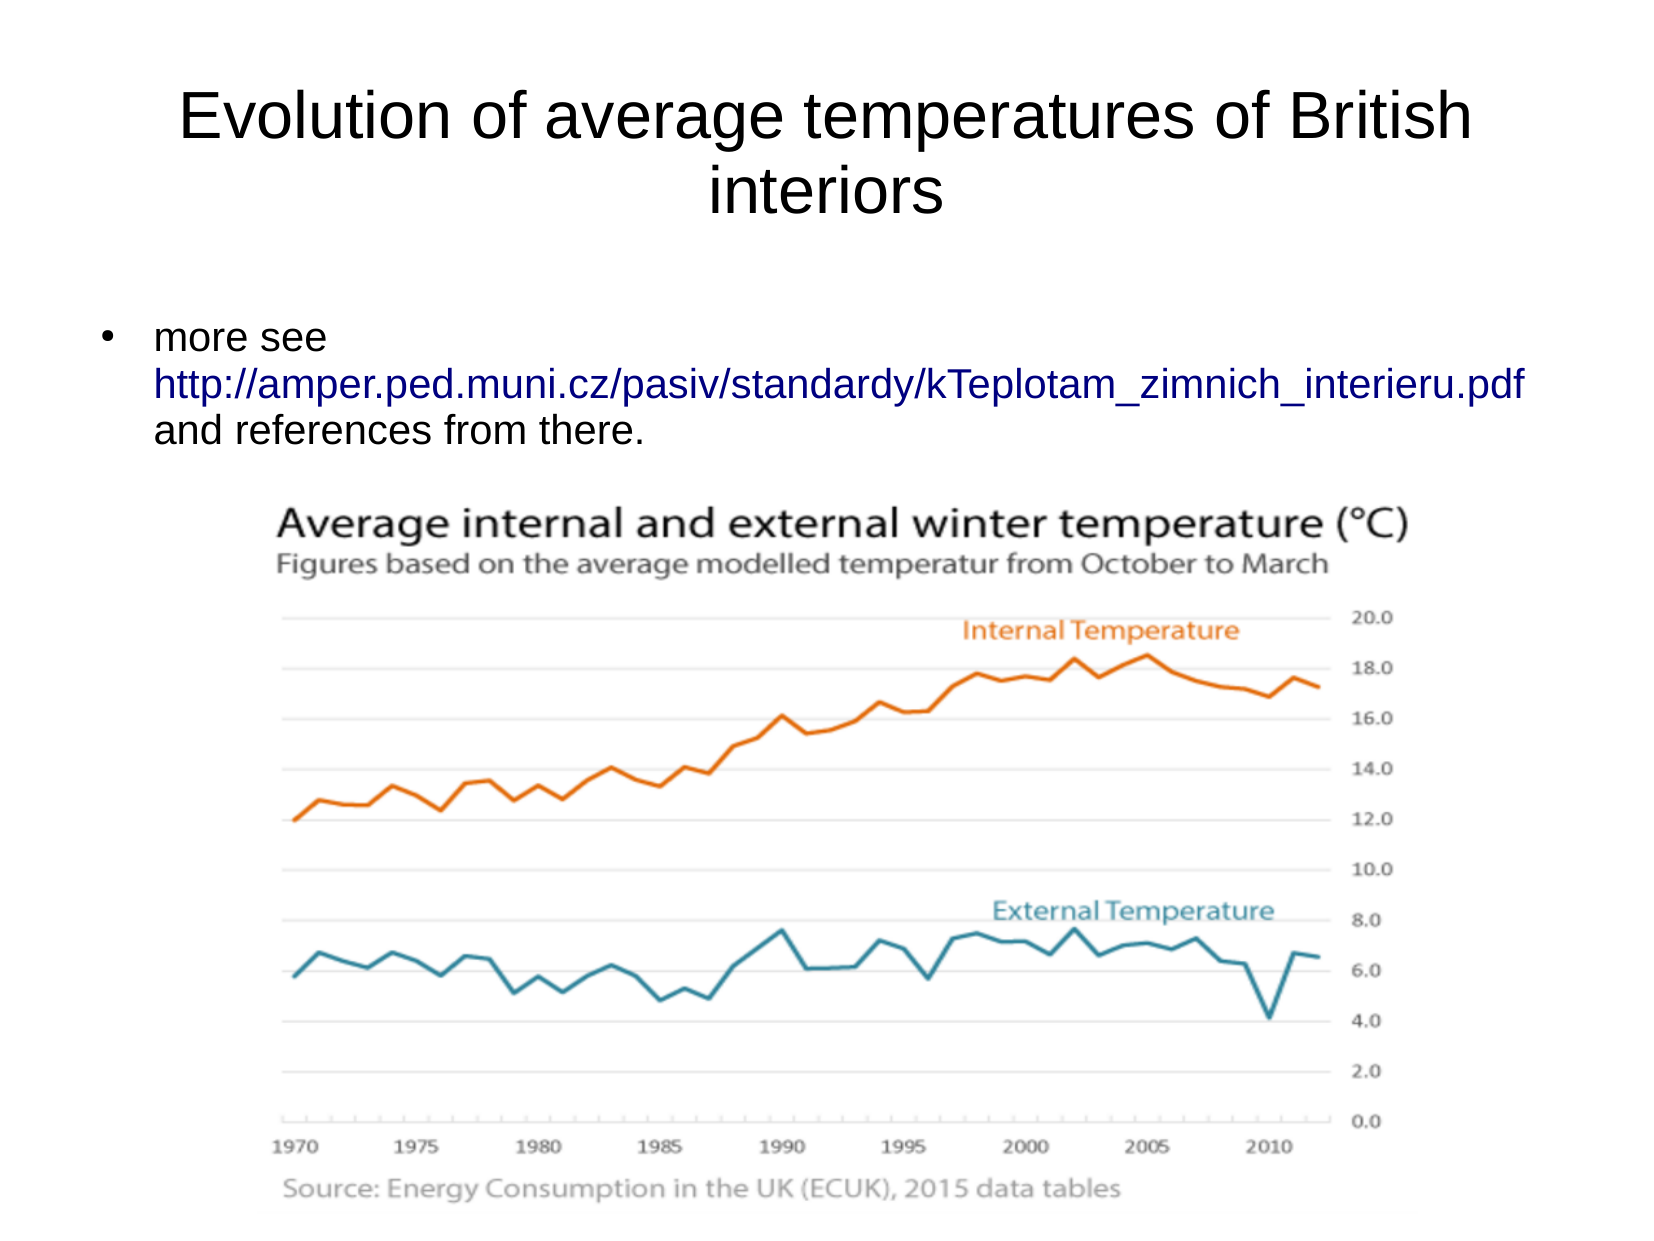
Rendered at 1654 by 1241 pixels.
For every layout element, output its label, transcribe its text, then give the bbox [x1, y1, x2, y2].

title Evolution of average temperatures of British interiors [82, 49, 1571, 257]
picture [257, 484, 1418, 1241]
list more see http://amper.ped.muni.cz/pasiv/standardy/kTeplotam_zimnich_interieru.pdf and references from there. [82, 313, 1571, 1241]
